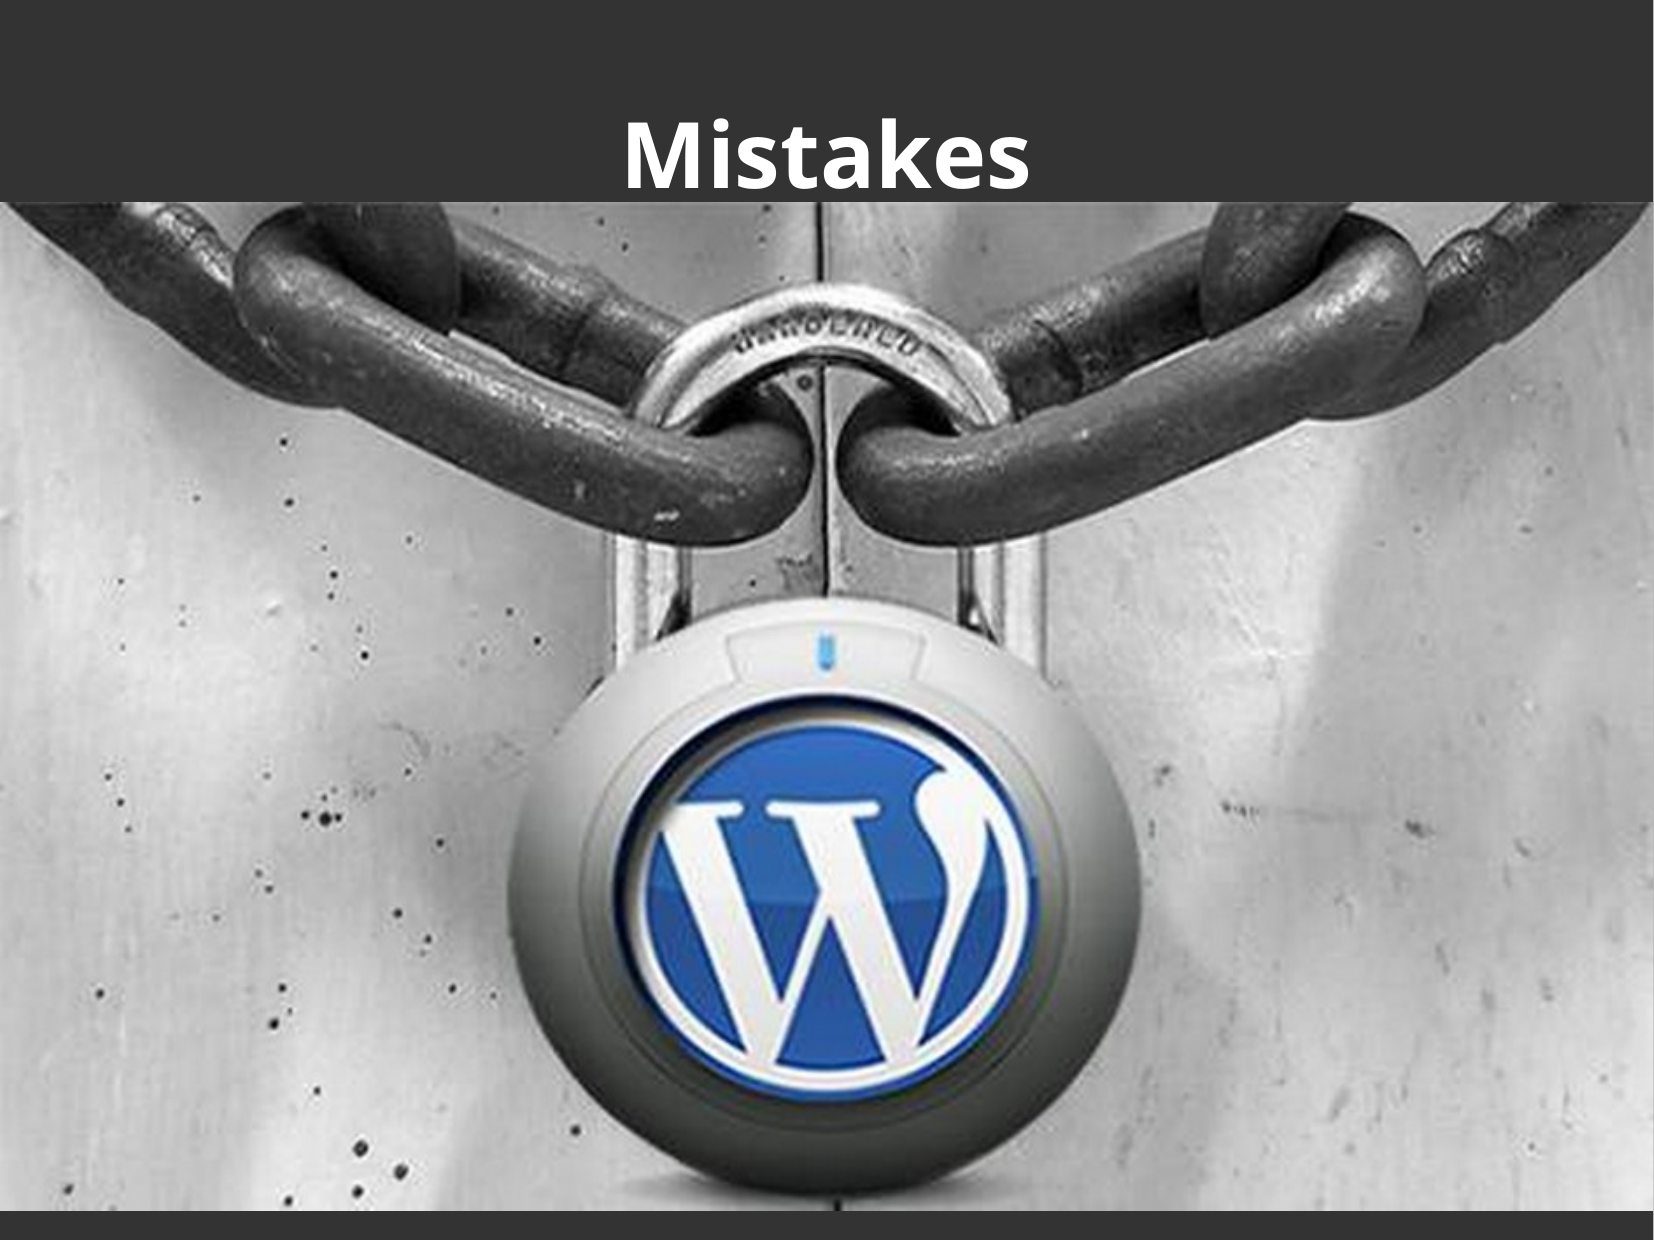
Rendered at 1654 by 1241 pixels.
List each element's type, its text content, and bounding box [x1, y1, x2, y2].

picture [0, 202, 1654, 1211]
title Mistakes [82, 49, 1571, 202]
